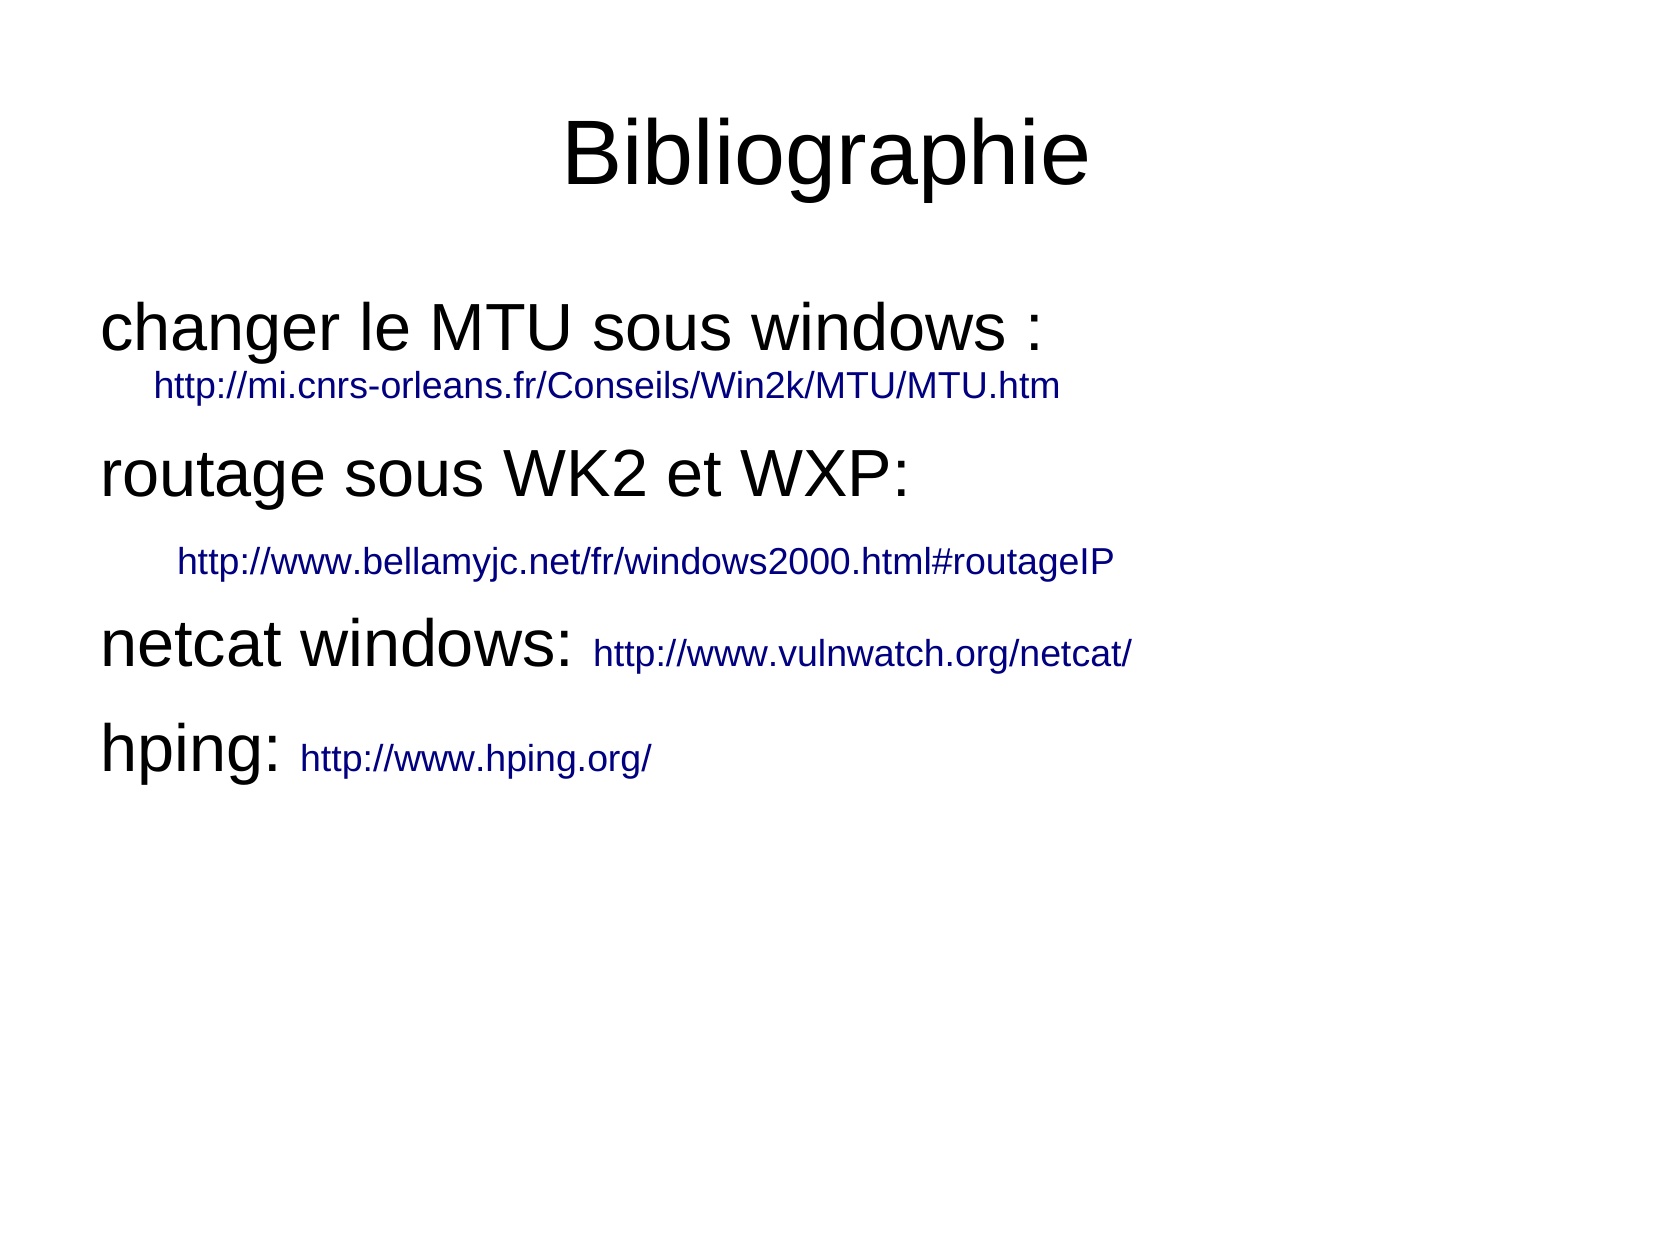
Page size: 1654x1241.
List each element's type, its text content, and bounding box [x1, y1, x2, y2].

list changer le MTU sous windows : http://mi.cnrs-orleans.fr/Conseils/Win2k/MTU/MTU.htm routage sous WK2 et WXP: http://www.bellamyjc.net/fr/windows2000.html#routageIP netcat windows: http://www.vulnwatch.org/netcat/ hping: http://www.hping.org/ [82, 290, 1571, 1109]
title Bibliographie [82, 49, 1571, 257]
